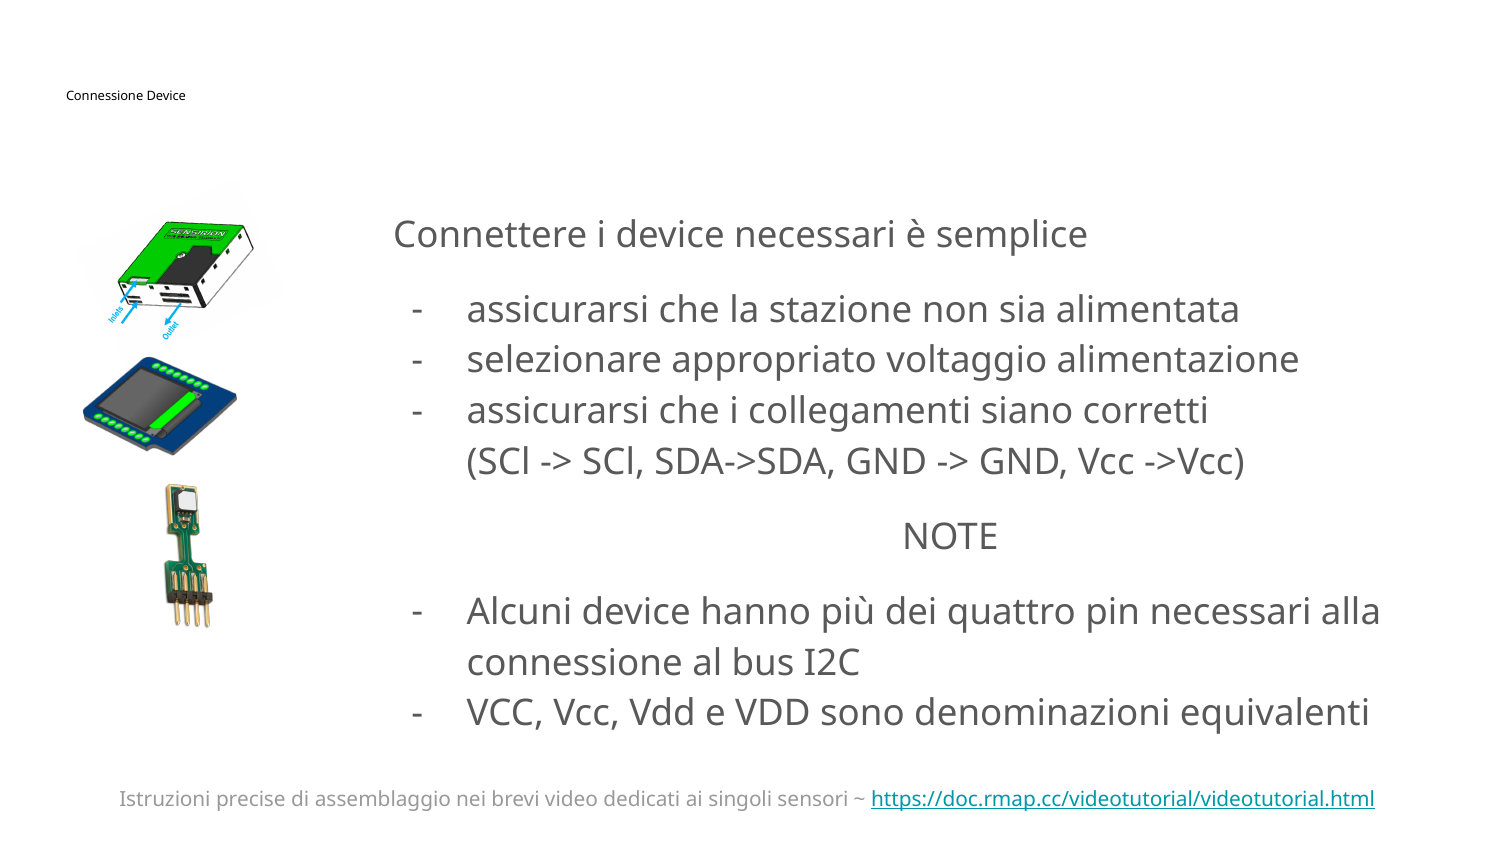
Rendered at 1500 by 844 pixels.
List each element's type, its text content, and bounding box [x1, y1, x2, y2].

text_box Istruzioni precise di assemblaggio nei brevi video dedicati ai singoli sensori ~ https://doc.rmap.cc/videotutorial/videotutorial.html [0, 770, 1500, 829]
title Connessione Device [51, 72, 1449, 167]
list Connettere i device necessari è semplice assicurarsi che la stazione non sia alimentata selezionare appropriato voltaggio alimentazione assicurarsi che i collegamenti siano corretti (SCl -> SCl, SDA->SDA, GND -> GND, Vcc ->Vcc) NOTE Alcuni device hanno più dei quattro pin necessari alla connessione al bus I2C VCC, Vcc, Vdd e VDD sono denominazioni equivalenti [378, 189, 1449, 750]
picture [14, 178, 356, 741]
